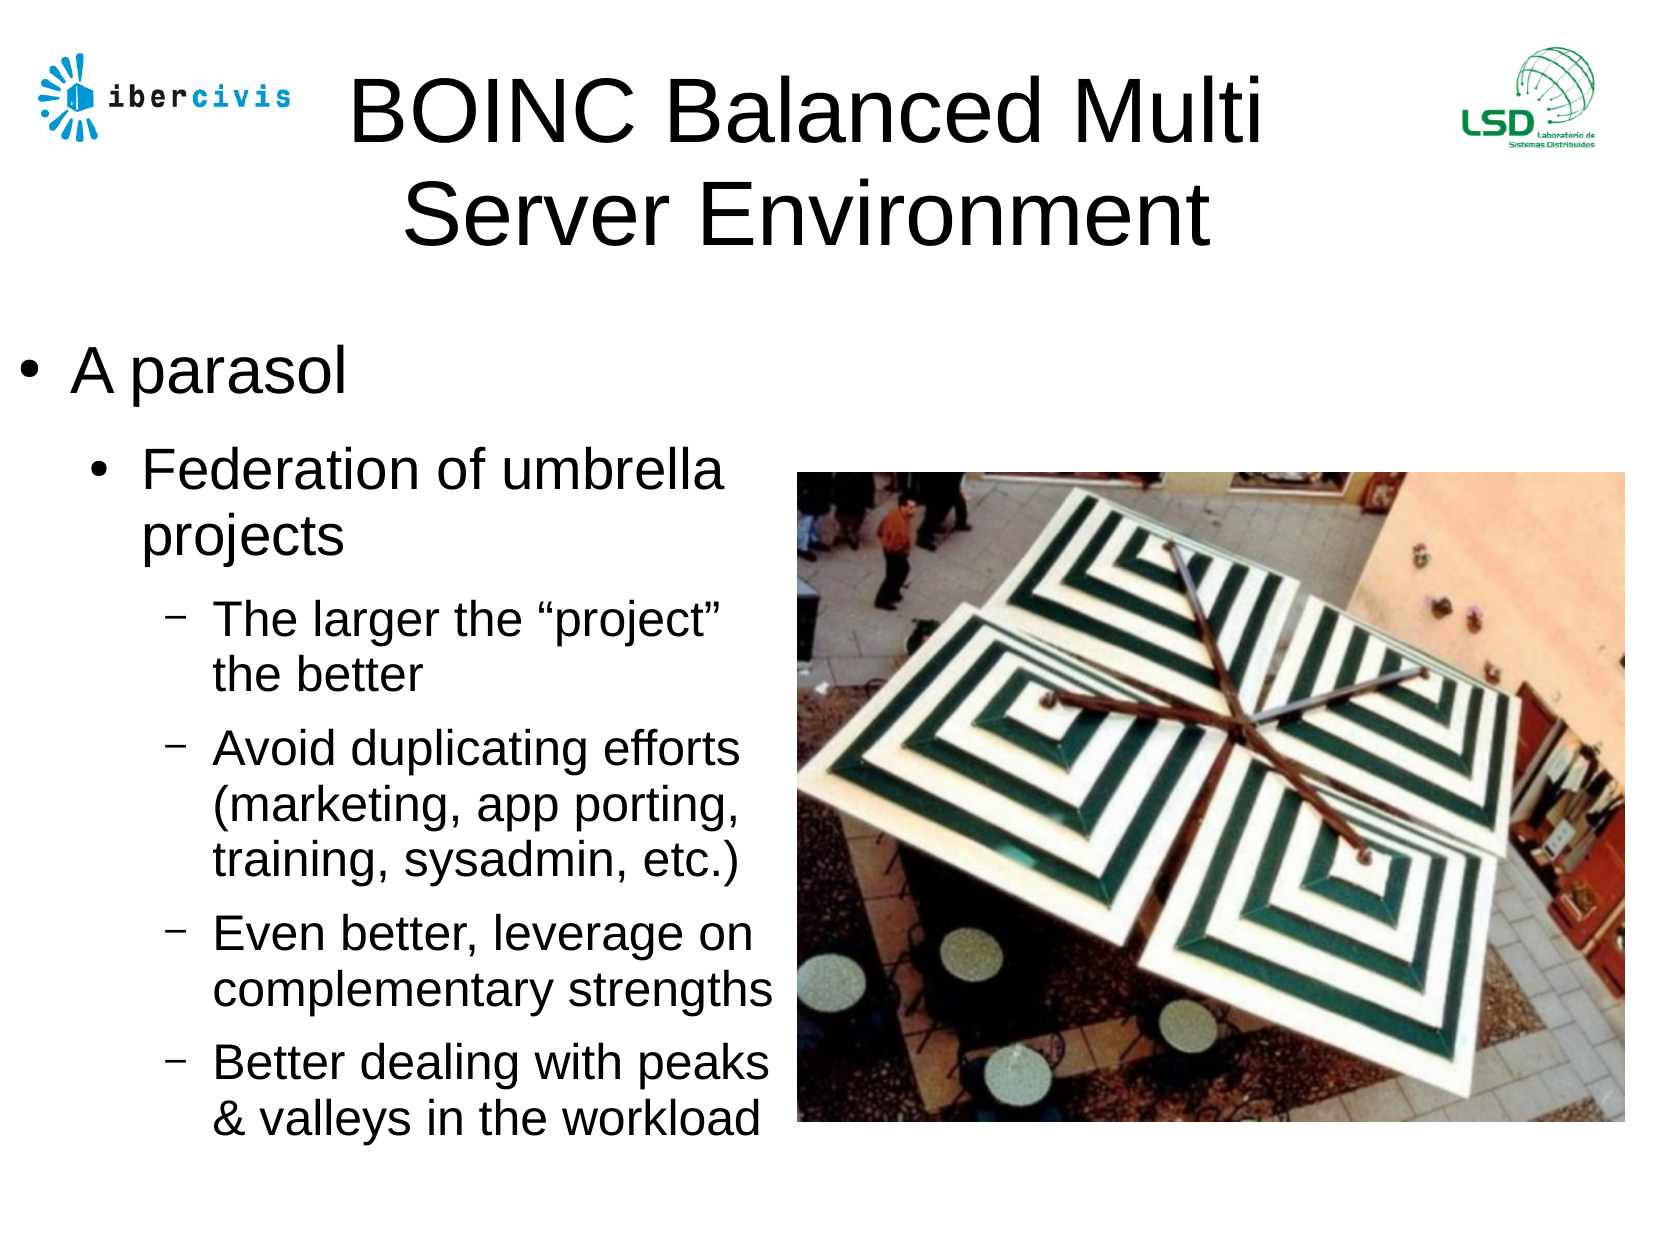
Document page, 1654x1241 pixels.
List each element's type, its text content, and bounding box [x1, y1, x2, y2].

picture [38, 53, 290, 142]
picture [797, 472, 1625, 1123]
picture [1461, 45, 1595, 148]
list A parasol Federation of umbrella projects The larger the “project” the better Avoid duplicating efforts (marketing, app porting, training, sysadmin, etc.) Even better, leverage on complementary strengths Better dealing with peaks & valleys in the workload [0, 333, 798, 1152]
title BOINC Balanced Multi Server Environment [344, 58, 1270, 266]
